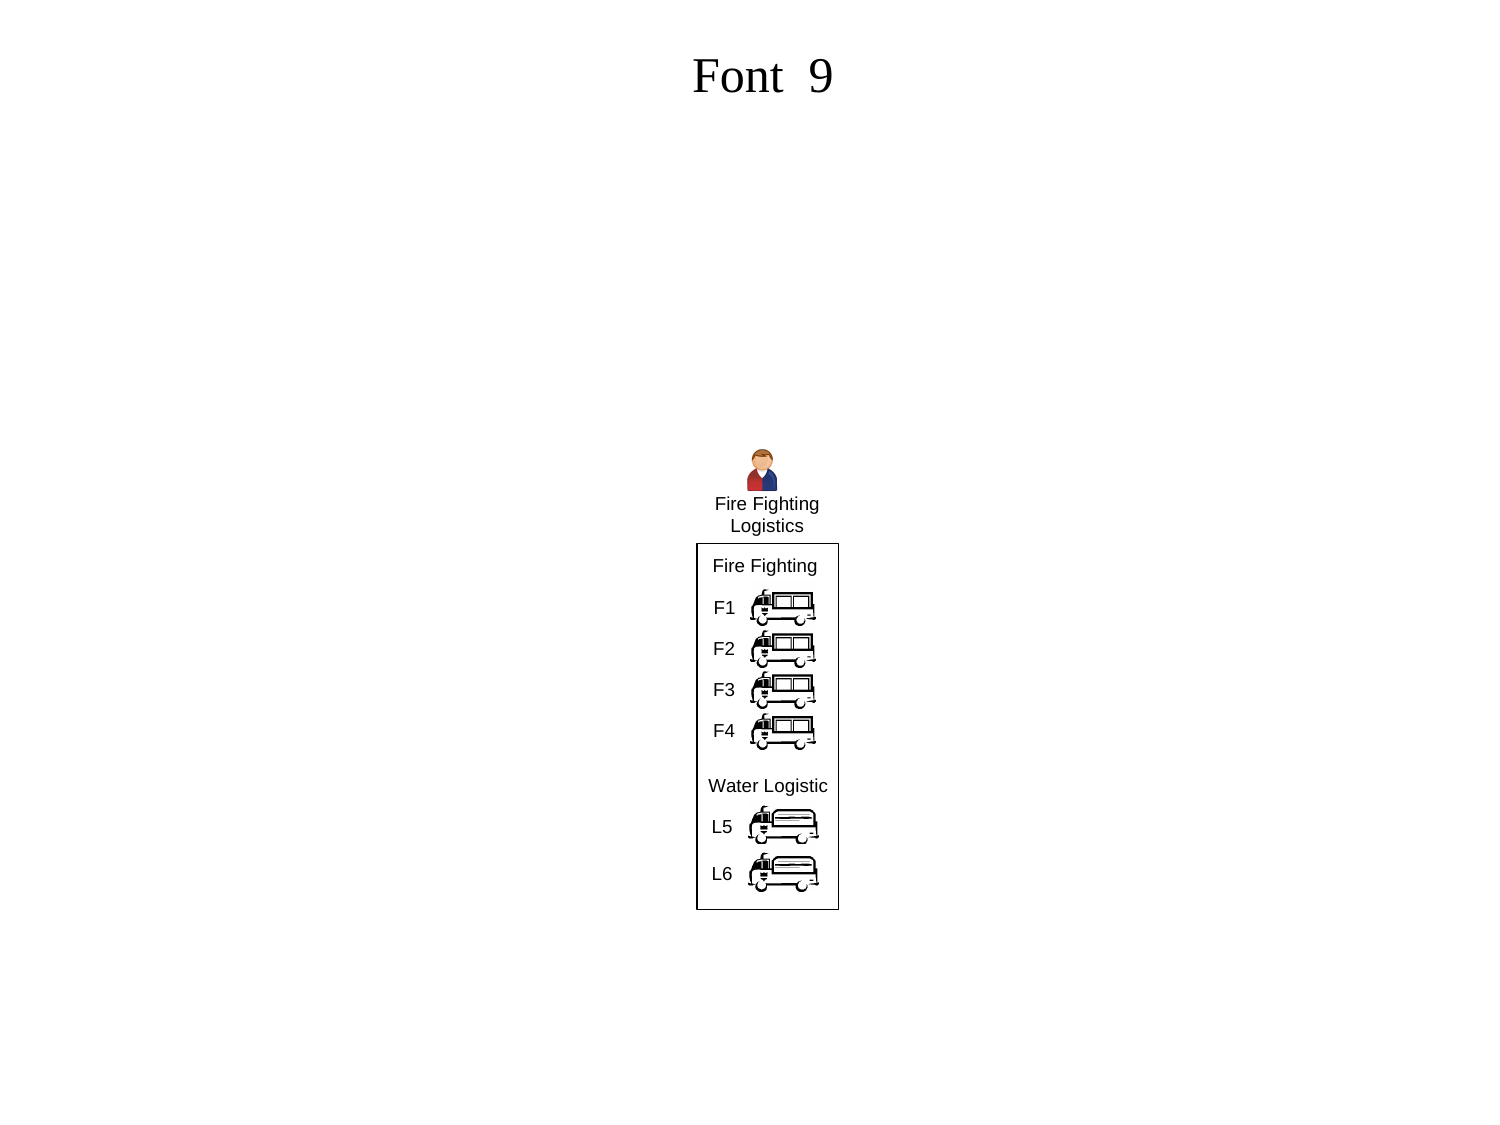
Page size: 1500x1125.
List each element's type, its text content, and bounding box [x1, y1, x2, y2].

text_box F3 [698, 670, 751, 708]
picture [748, 797, 819, 892]
text_box F4 [698, 711, 751, 750]
text_box Water Logistic [693, 765, 845, 826]
picture [750, 581, 816, 750]
picture [738, 448, 786, 497]
text_box F2 [698, 629, 751, 668]
text_box Fire Fighting Logistics [699, 483, 835, 545]
text_box F1 [699, 588, 751, 626]
text_box L6 [696, 854, 748, 892]
text_box Font 9 [677, 35, 849, 111]
text_box L5 [696, 807, 748, 845]
text_box Fire Fighting [698, 546, 833, 585]
